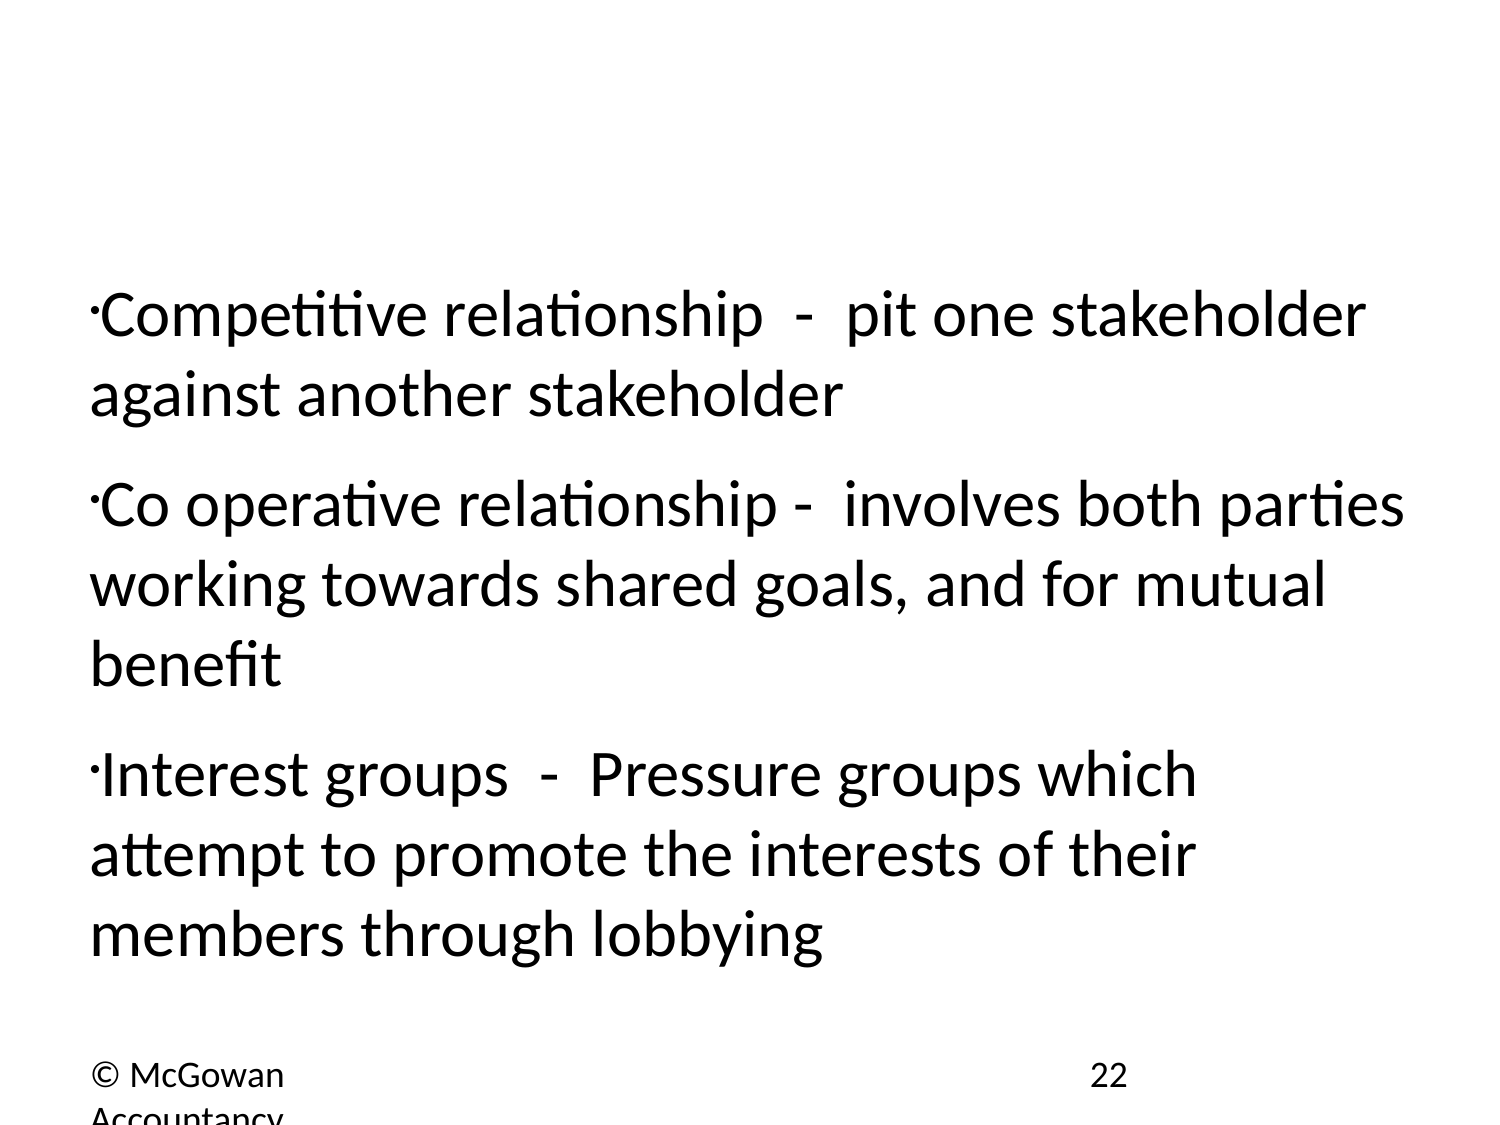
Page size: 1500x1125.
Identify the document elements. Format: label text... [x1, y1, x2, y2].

text_box © McGowan Accountancy Services [75, 1042, 425, 1103]
list Competitive relationship - pit one stakeholder against another stakeholder Co operative relationship - involves both parties working towards shared goals, and for mutual benefit Interest groups - Pressure groups which attempt to promote the interests of their members through lobbying [75, 262, 1425, 1005]
text_box [1074, 1042, 1425, 1103]
